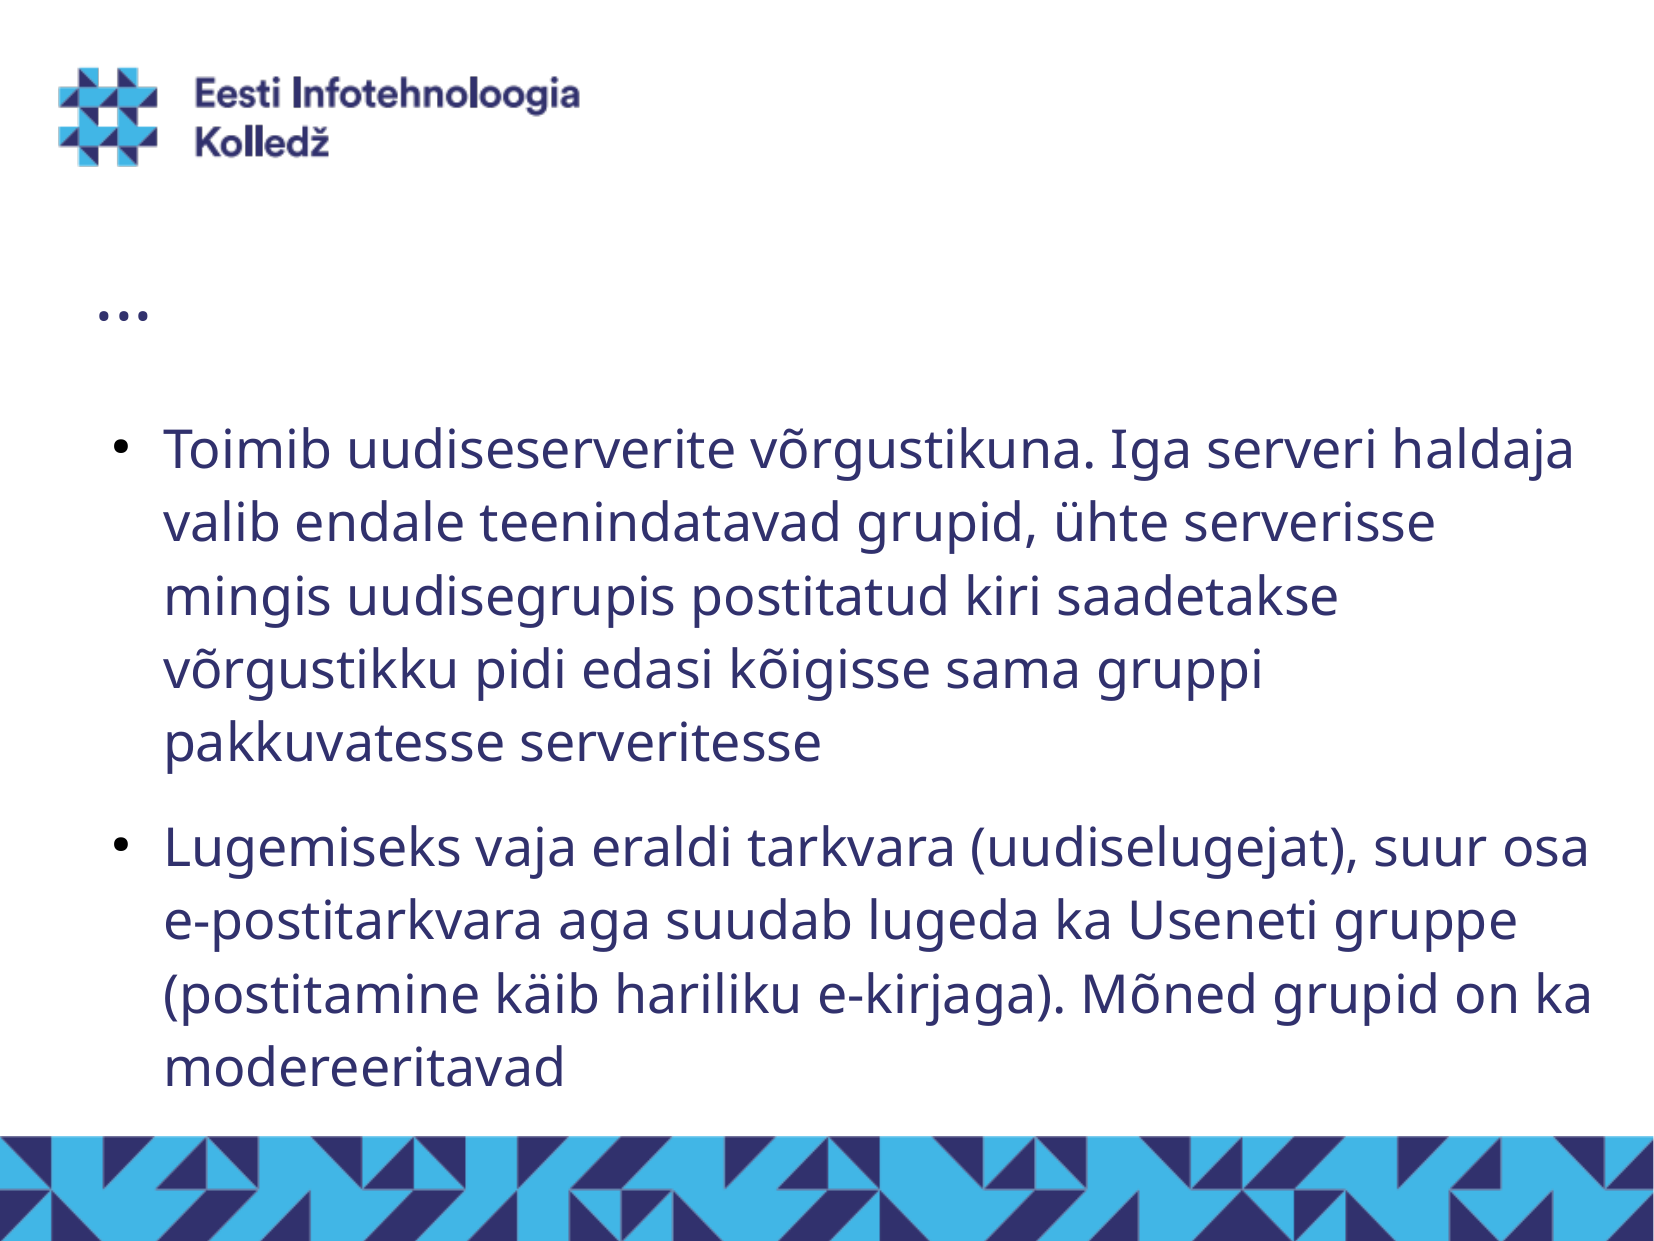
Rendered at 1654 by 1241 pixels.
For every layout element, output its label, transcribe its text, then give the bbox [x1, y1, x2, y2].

title ... [94, 188, 1607, 396]
list Toimib uudiseserverite võrgustikuna. Iga serveri haldaja valib endale teenindatavad grupid, ühte serverisse mingis uudisegrupis postitatud kiri saadetakse võrgustikku pidi edasi kõigisse sama gruppi pakkuvatesse serveritesse Lugemiseks vaja eraldi tarkvara (uudiselugejat), suur osa e-postitarkvara aga suudab lugeda ka Useneti gruppe (postitamine käib hariliku e-kirjaga). Mõned grupid on ka modereeritavad [94, 411, 1607, 1111]
